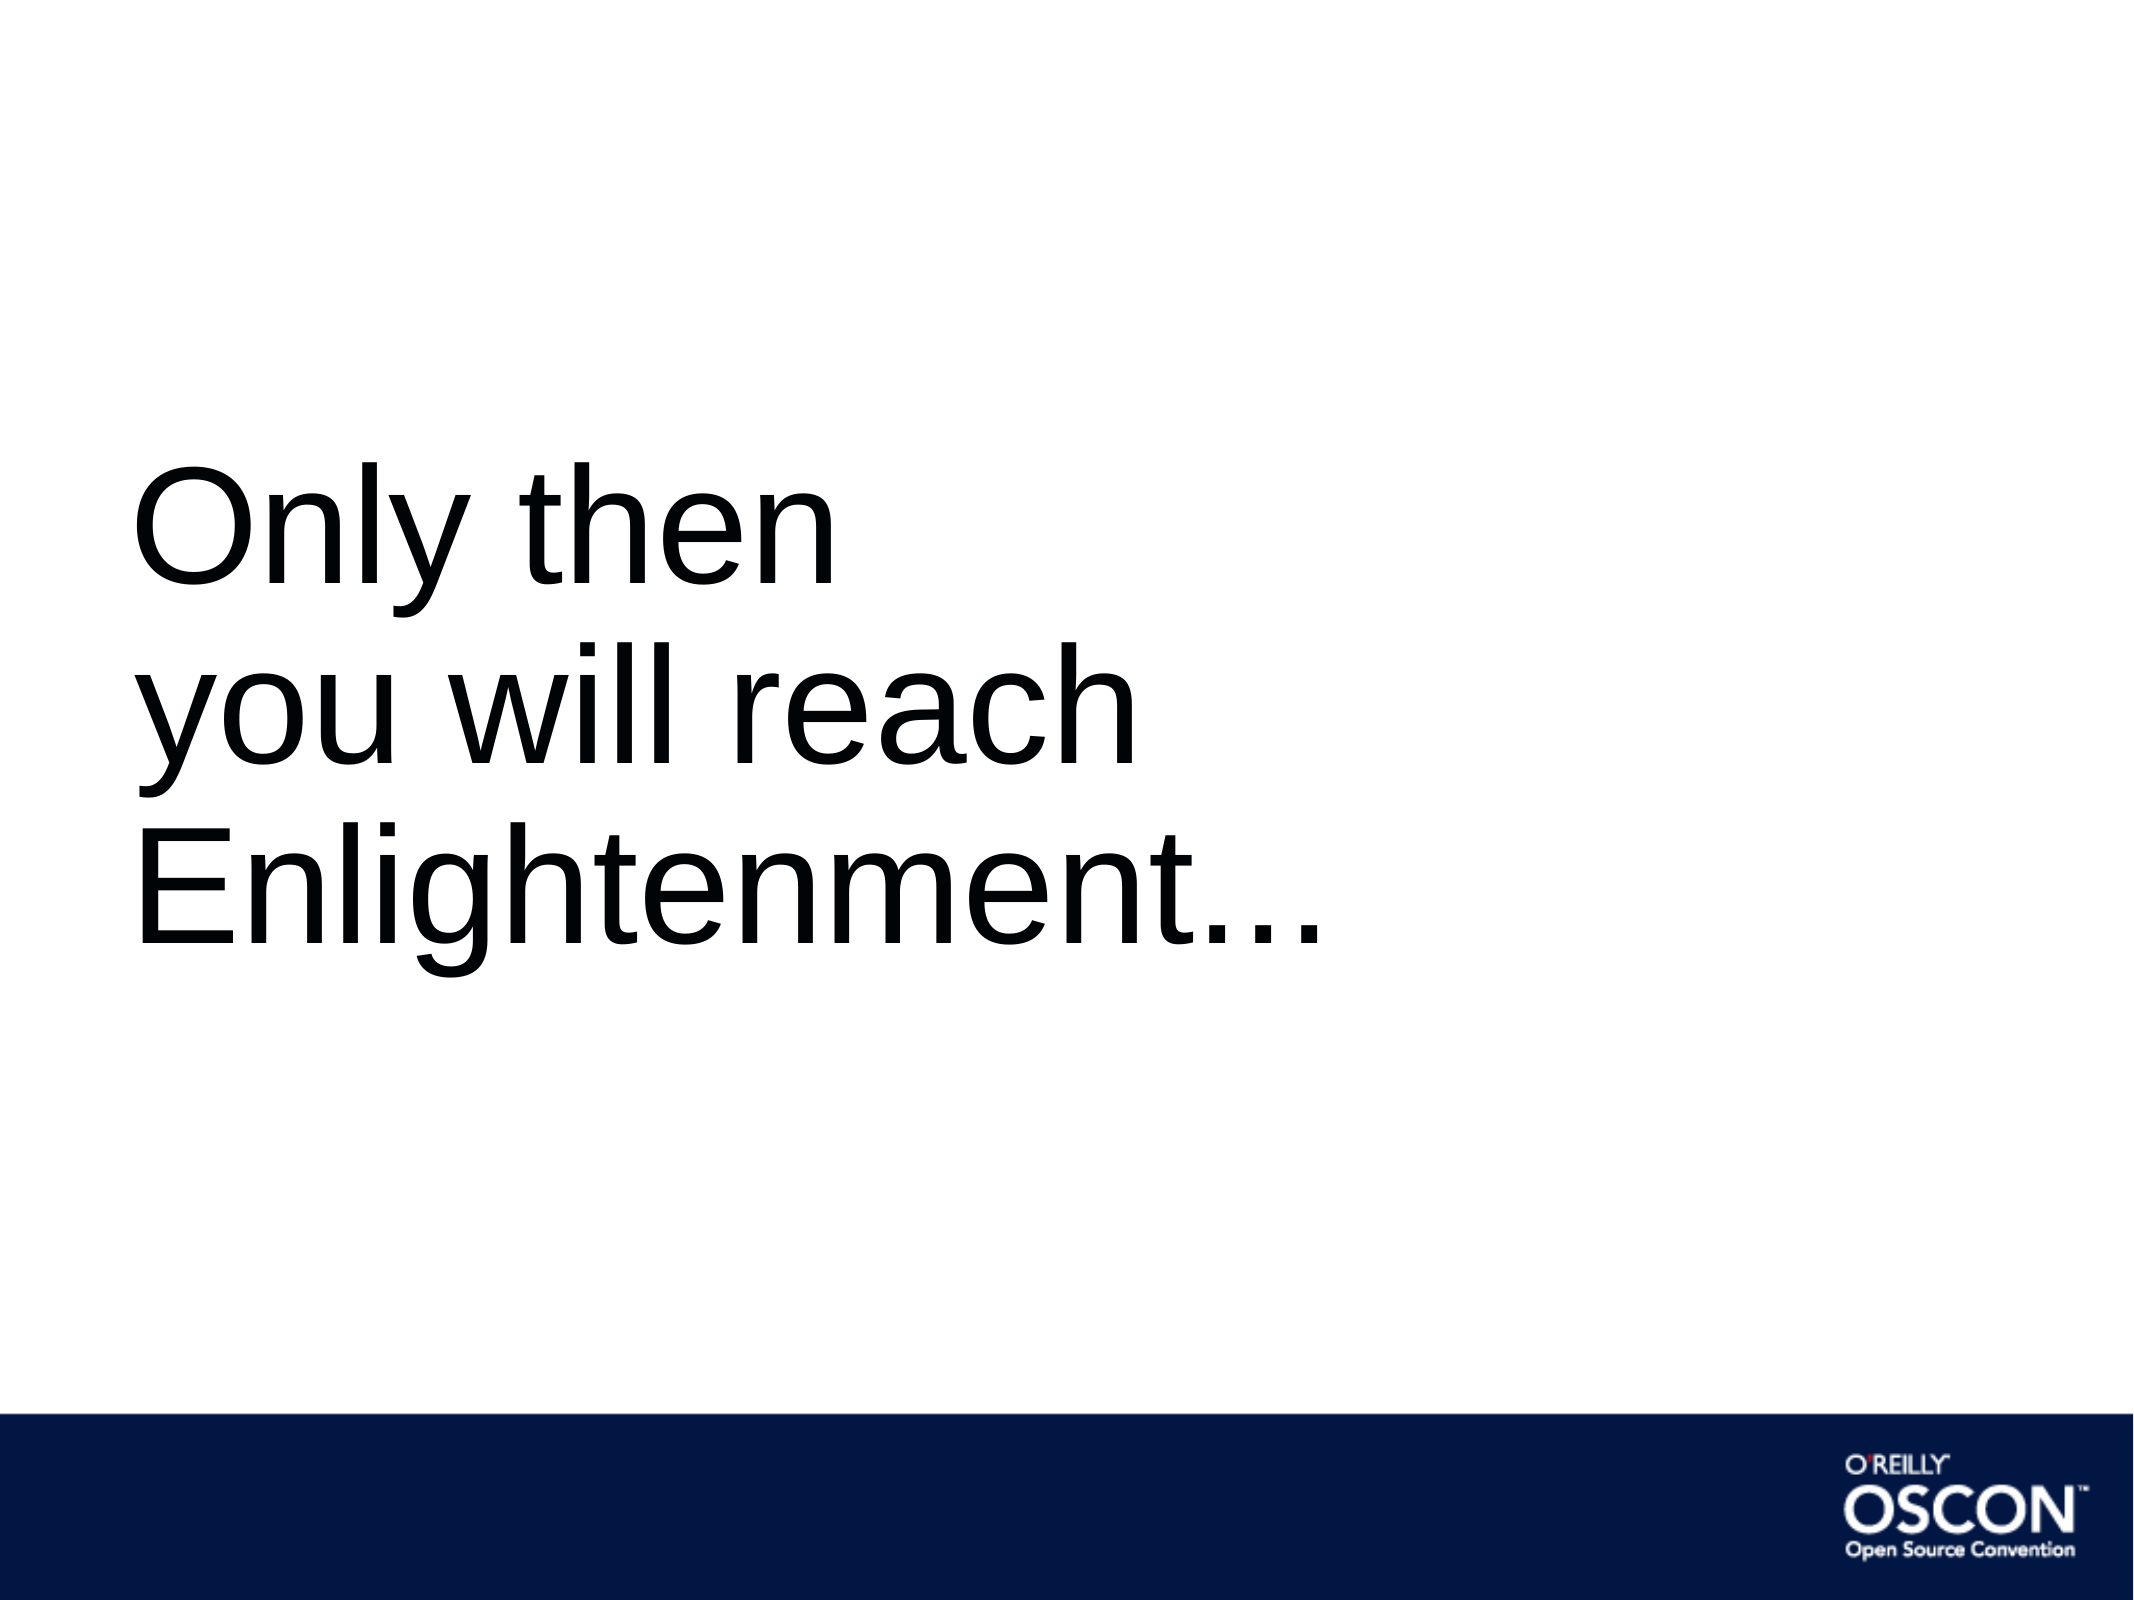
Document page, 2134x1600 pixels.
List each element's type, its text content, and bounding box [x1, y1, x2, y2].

subtitle Only then you will reach Enlightenment... [41, 95, 2094, 1323]
picture [0, 0, 2134, 1600]
